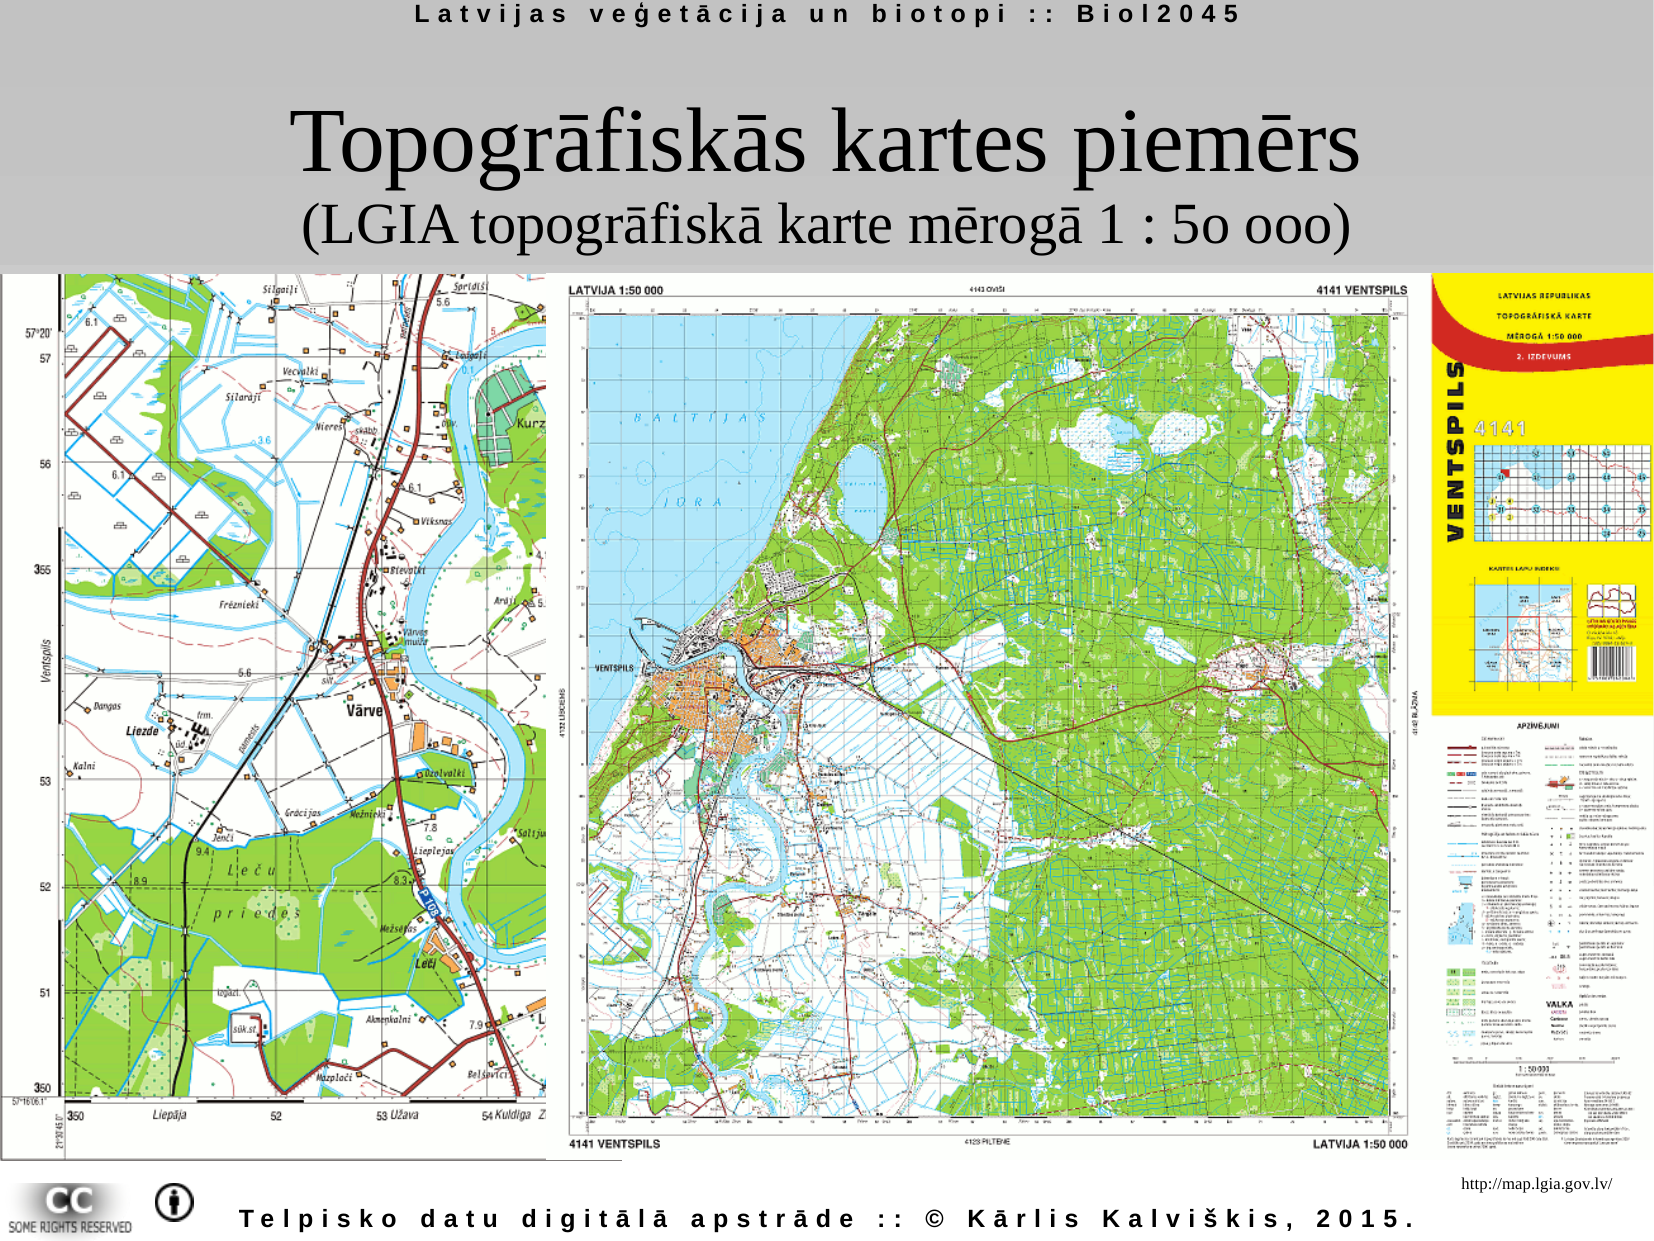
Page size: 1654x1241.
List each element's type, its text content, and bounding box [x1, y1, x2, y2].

picture [0, 0, 1654, 1241]
title Topogrāfiskās kartes piemērs (LGIA topogrāfiskā karte mērogā 1 : 5o ooo) [29, 49, 1625, 296]
text_box http://map.lgia.gov.lv/ [1463, 1174, 1613, 1193]
